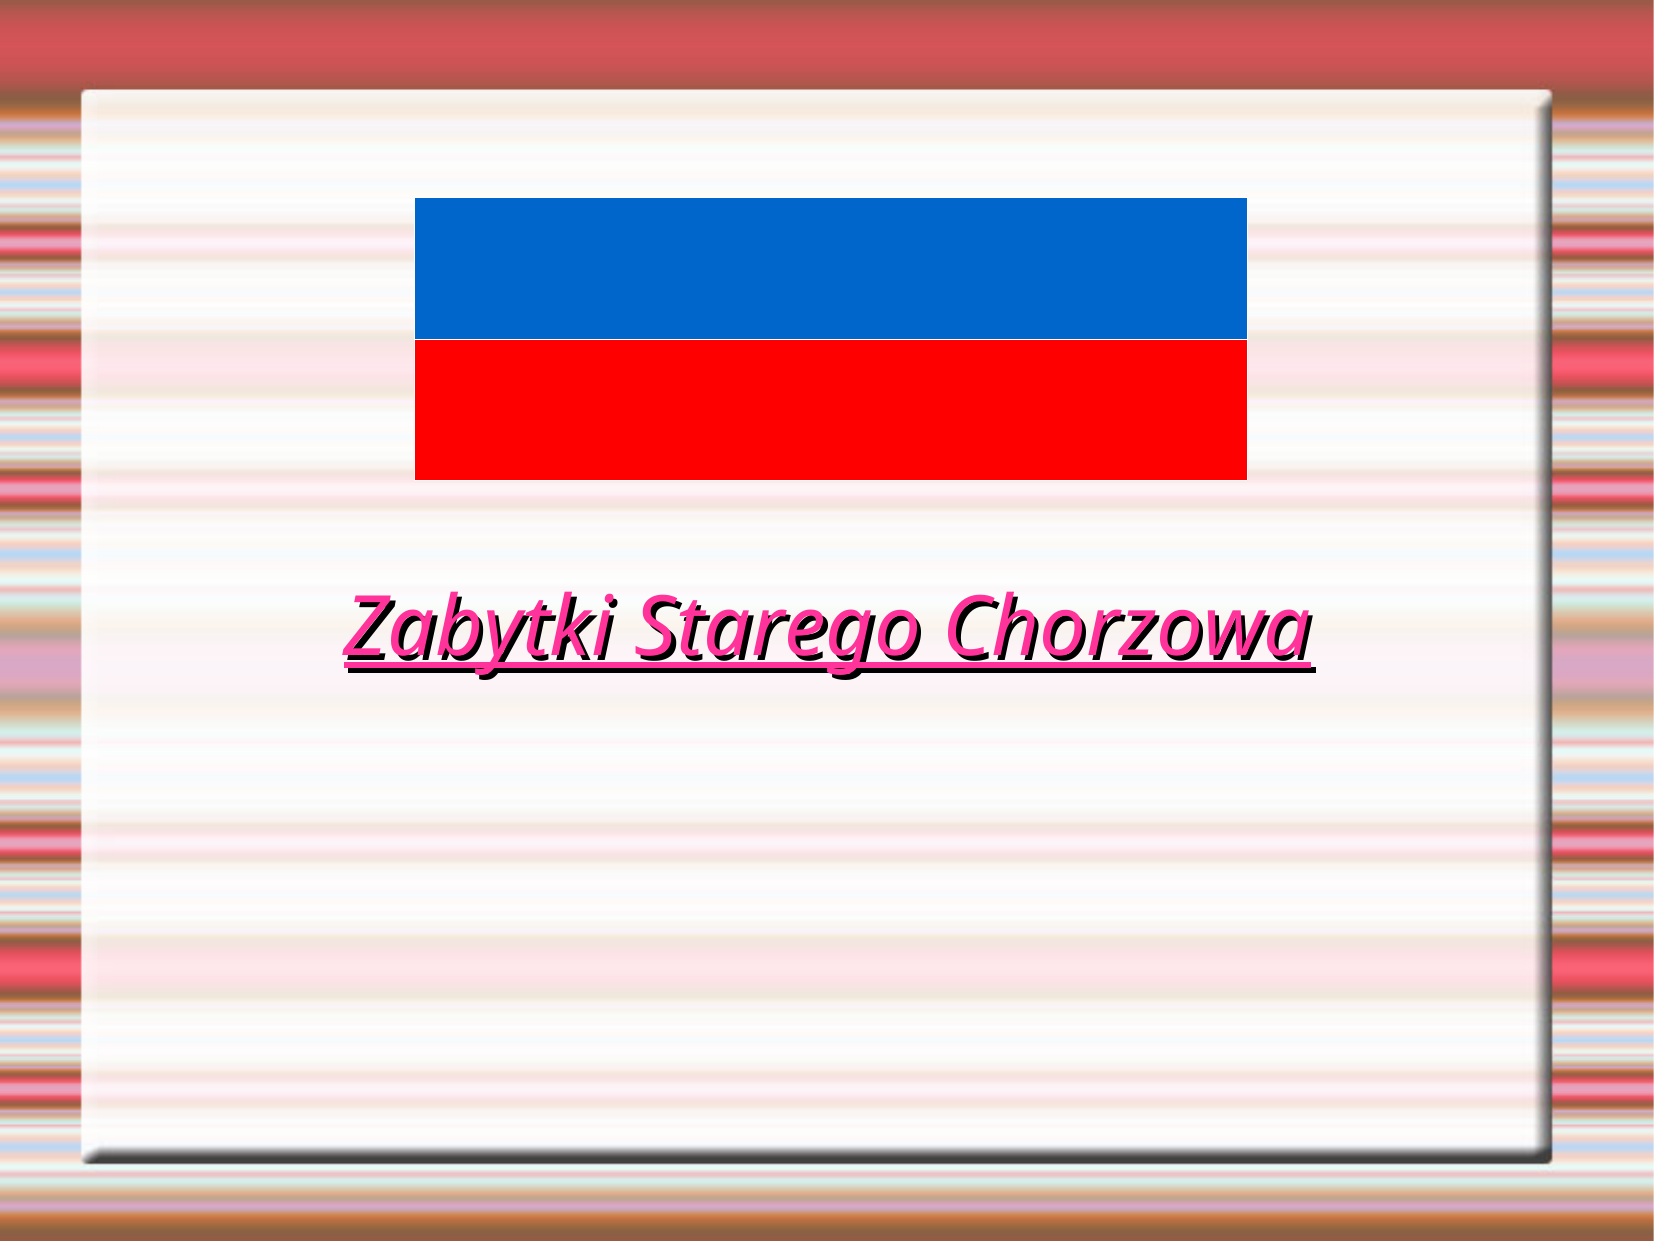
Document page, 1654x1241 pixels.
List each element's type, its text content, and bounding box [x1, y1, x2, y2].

subtitle Zabytki Starego Chorzowa [121, 114, 1534, 1132]
table_header [415, 198, 1247, 339]
table_cell [415, 340, 1247, 480]
picture [0, 0, 1654, 1241]
